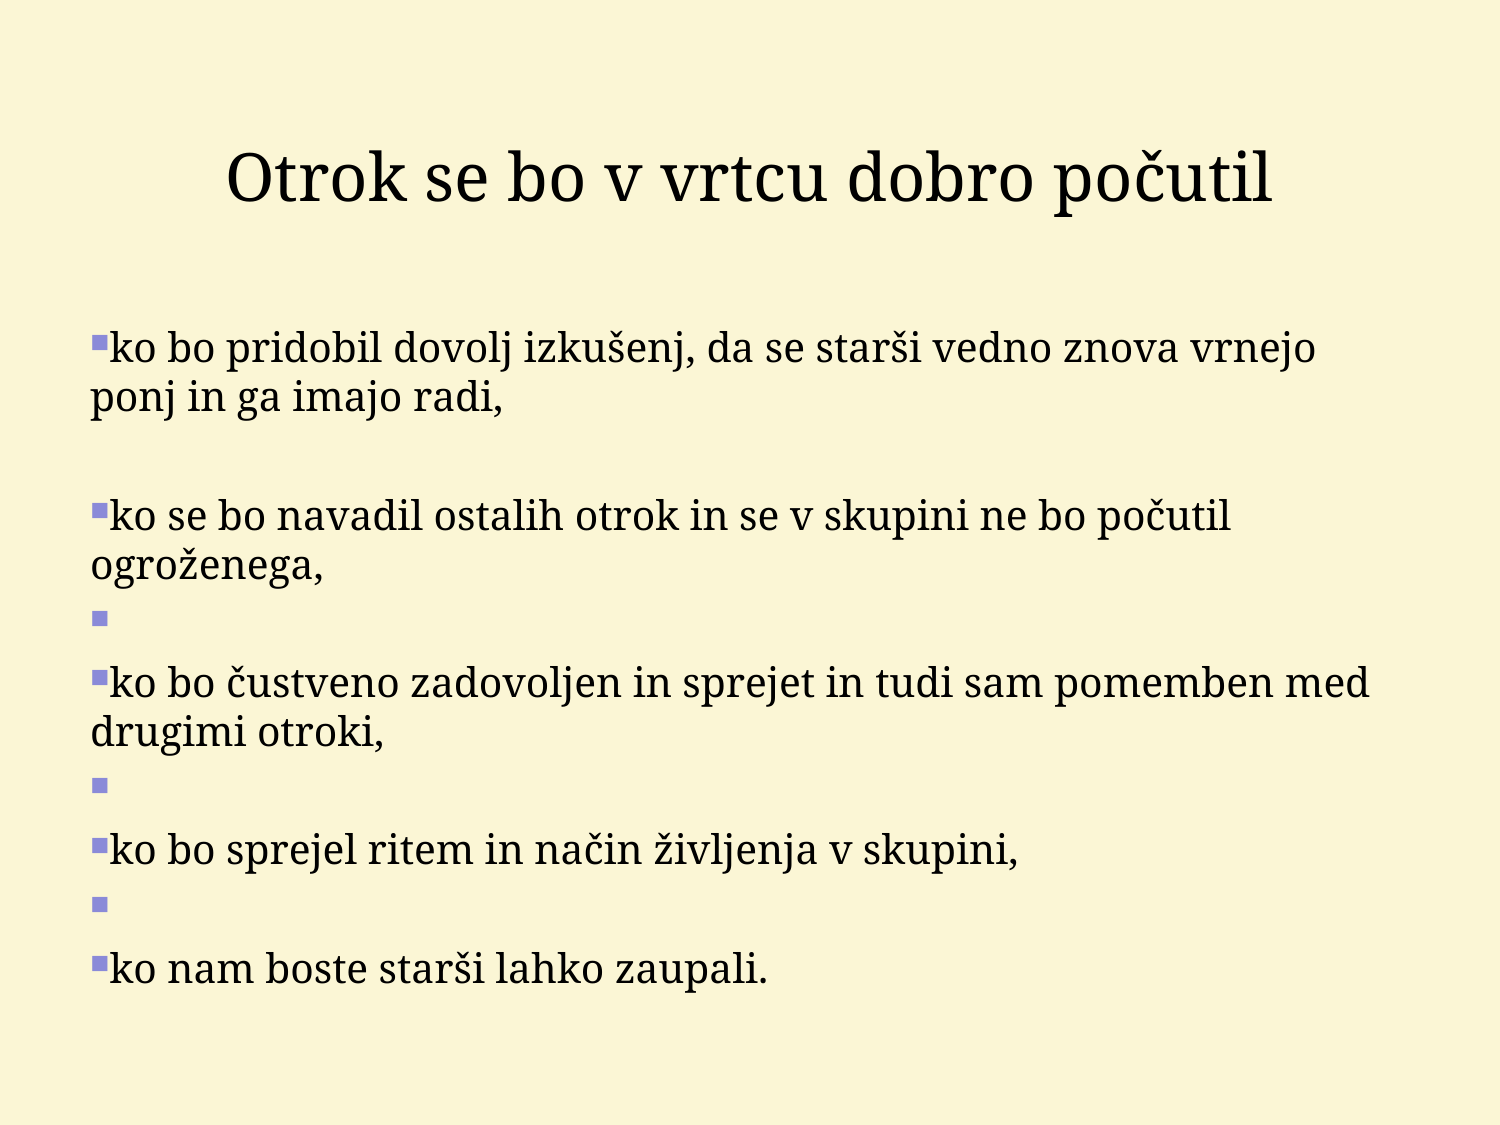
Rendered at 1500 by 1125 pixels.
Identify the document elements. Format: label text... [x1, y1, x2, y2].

list ko bo pridobil dovolj izkušenj, da se starši vedno znova vrnejo ponj in ga imajo radi, ko se bo navadil ostalih otrok in se v skupini ne bo počutil ogroženega, ko bo čustveno zadovoljen in sprejet in tudi sam pomemben med drugimi otroki, ko bo sprejel ritem in način življenja v skupini, ko nam boste starši lahko zaupali. [75, 255, 1426, 1000]
title Otrok se bo v vrtcu dobro počutil [75, 62, 1426, 255]
